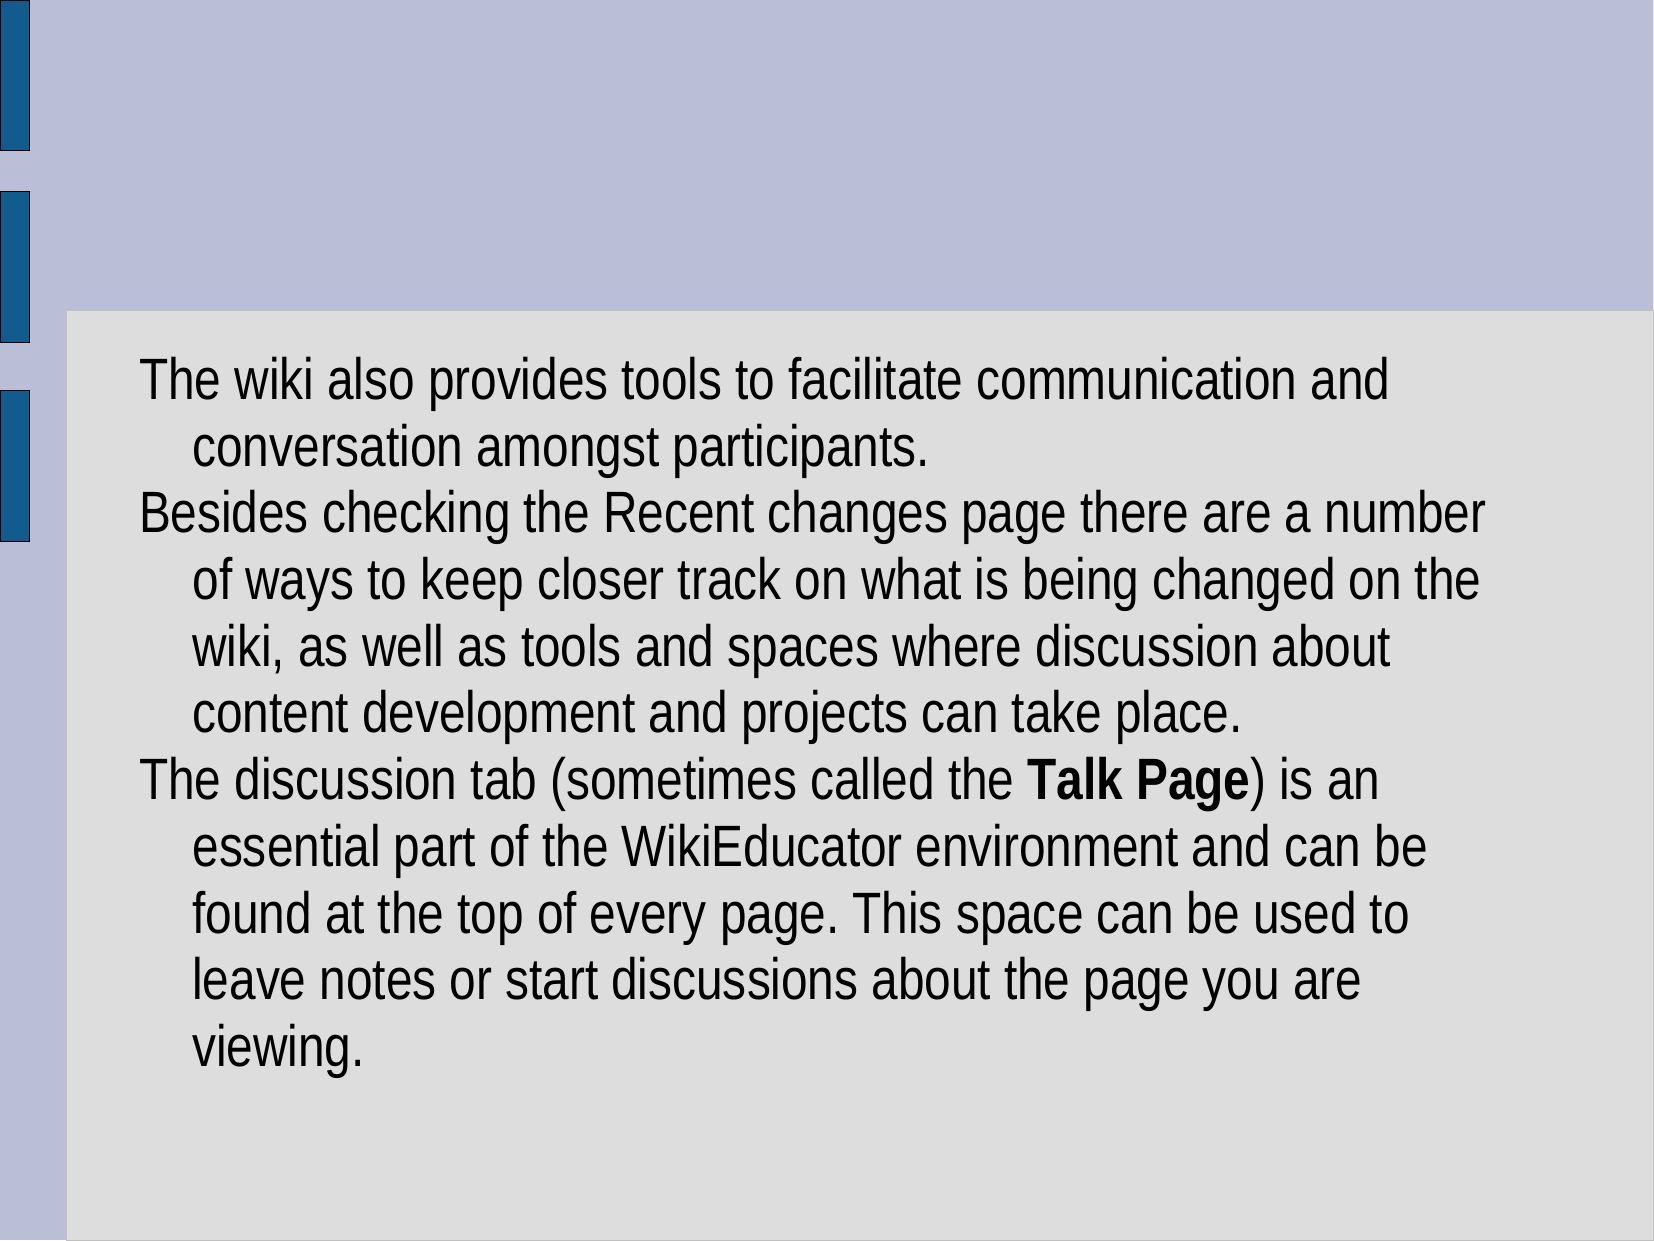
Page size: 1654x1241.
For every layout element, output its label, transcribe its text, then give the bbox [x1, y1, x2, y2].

list The wiki also provides tools to facilitate communication and conversation amongst participants. Besides checking the Recent changes page there are a number of ways to keep closer track on what is being changed on the wiki, as well as tools and spaces where discussion about content development and projects can take place. The discussion tab (sometimes called the Talk Page) is an essential part of the WikiEducator environment and can be found at the top of every page. This space can be used to leave notes or start discussions about the page you are viewing. [121, 344, 1534, 1127]
